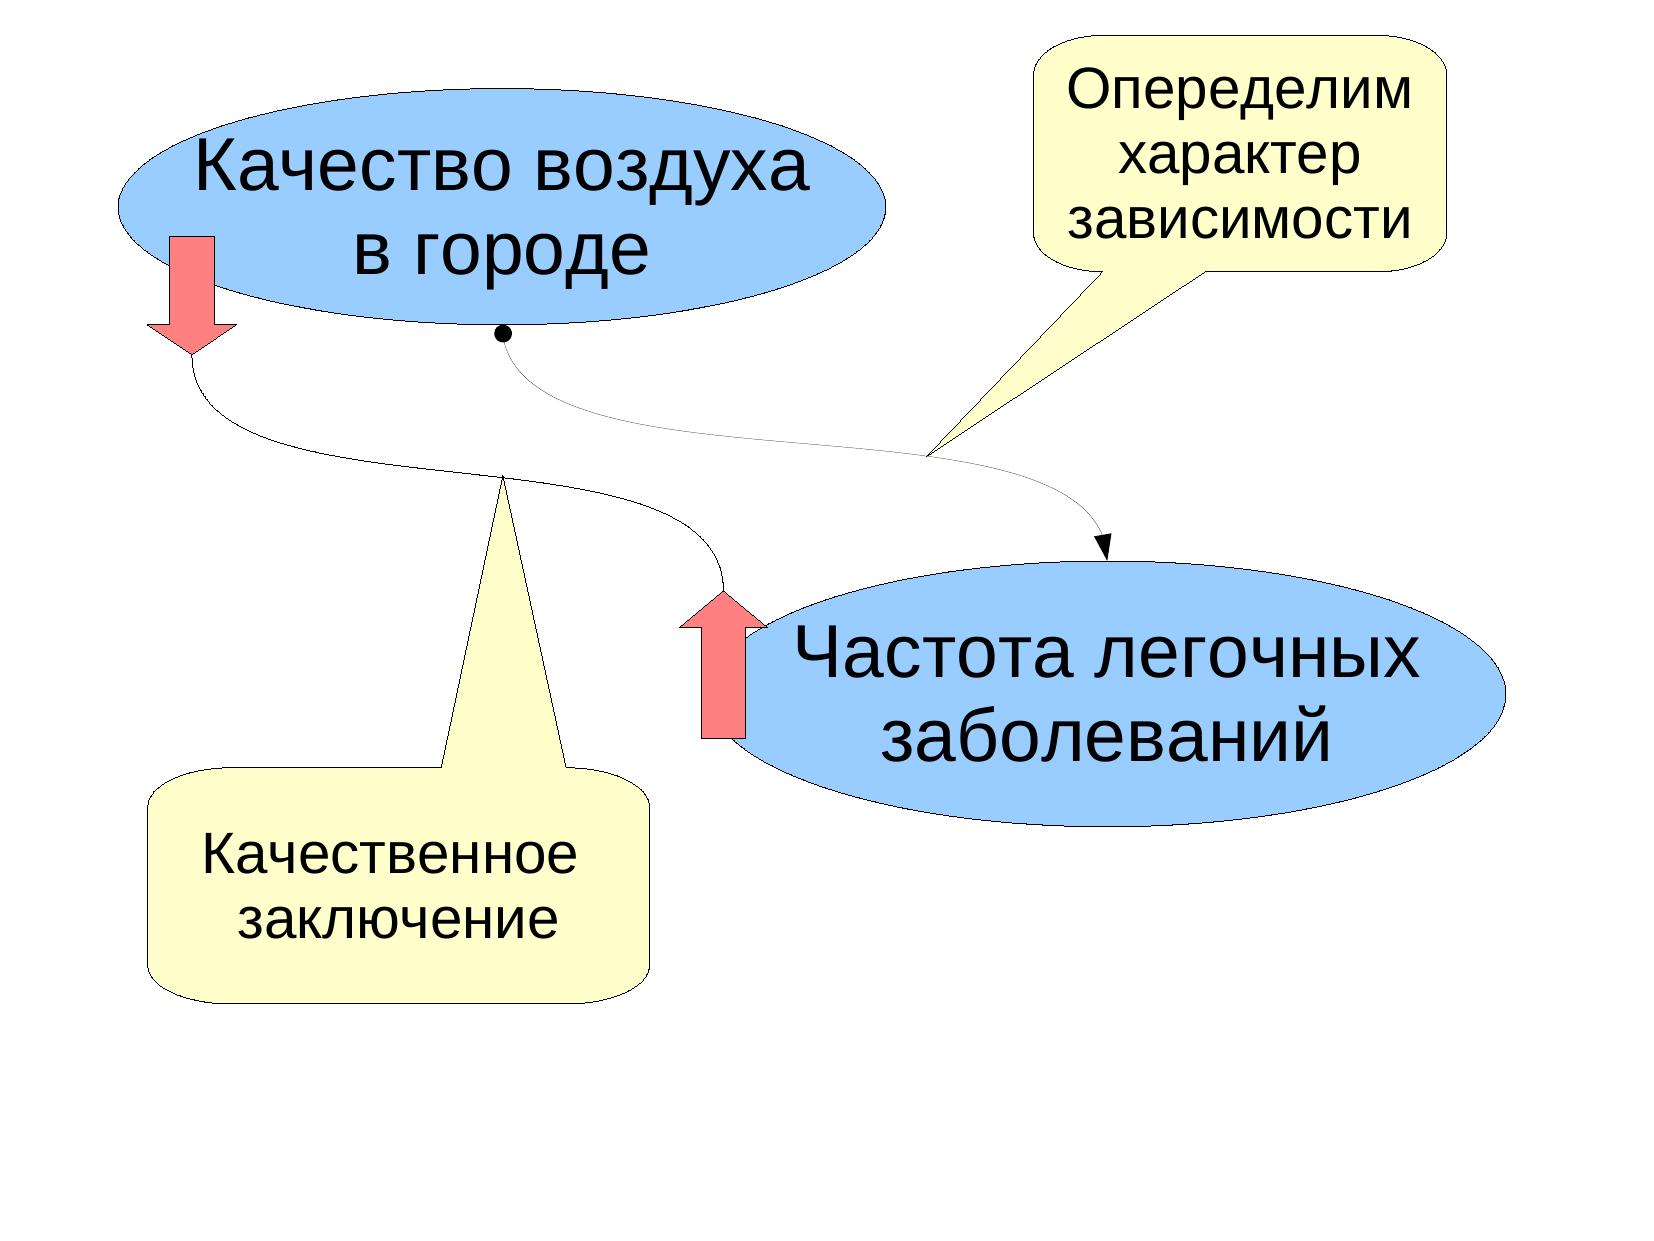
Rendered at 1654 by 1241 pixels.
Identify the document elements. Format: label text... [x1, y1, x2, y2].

text_box Частота легочных заболеваний [732, 561, 1506, 827]
text_box [679, 590, 768, 739]
text_box Качество воздуха в городе [118, 88, 886, 325]
text_box [147, 236, 237, 355]
text_box Опеределим характер зависимости [926, 35, 1447, 457]
text_box Качественное заключение [147, 475, 650, 1004]
